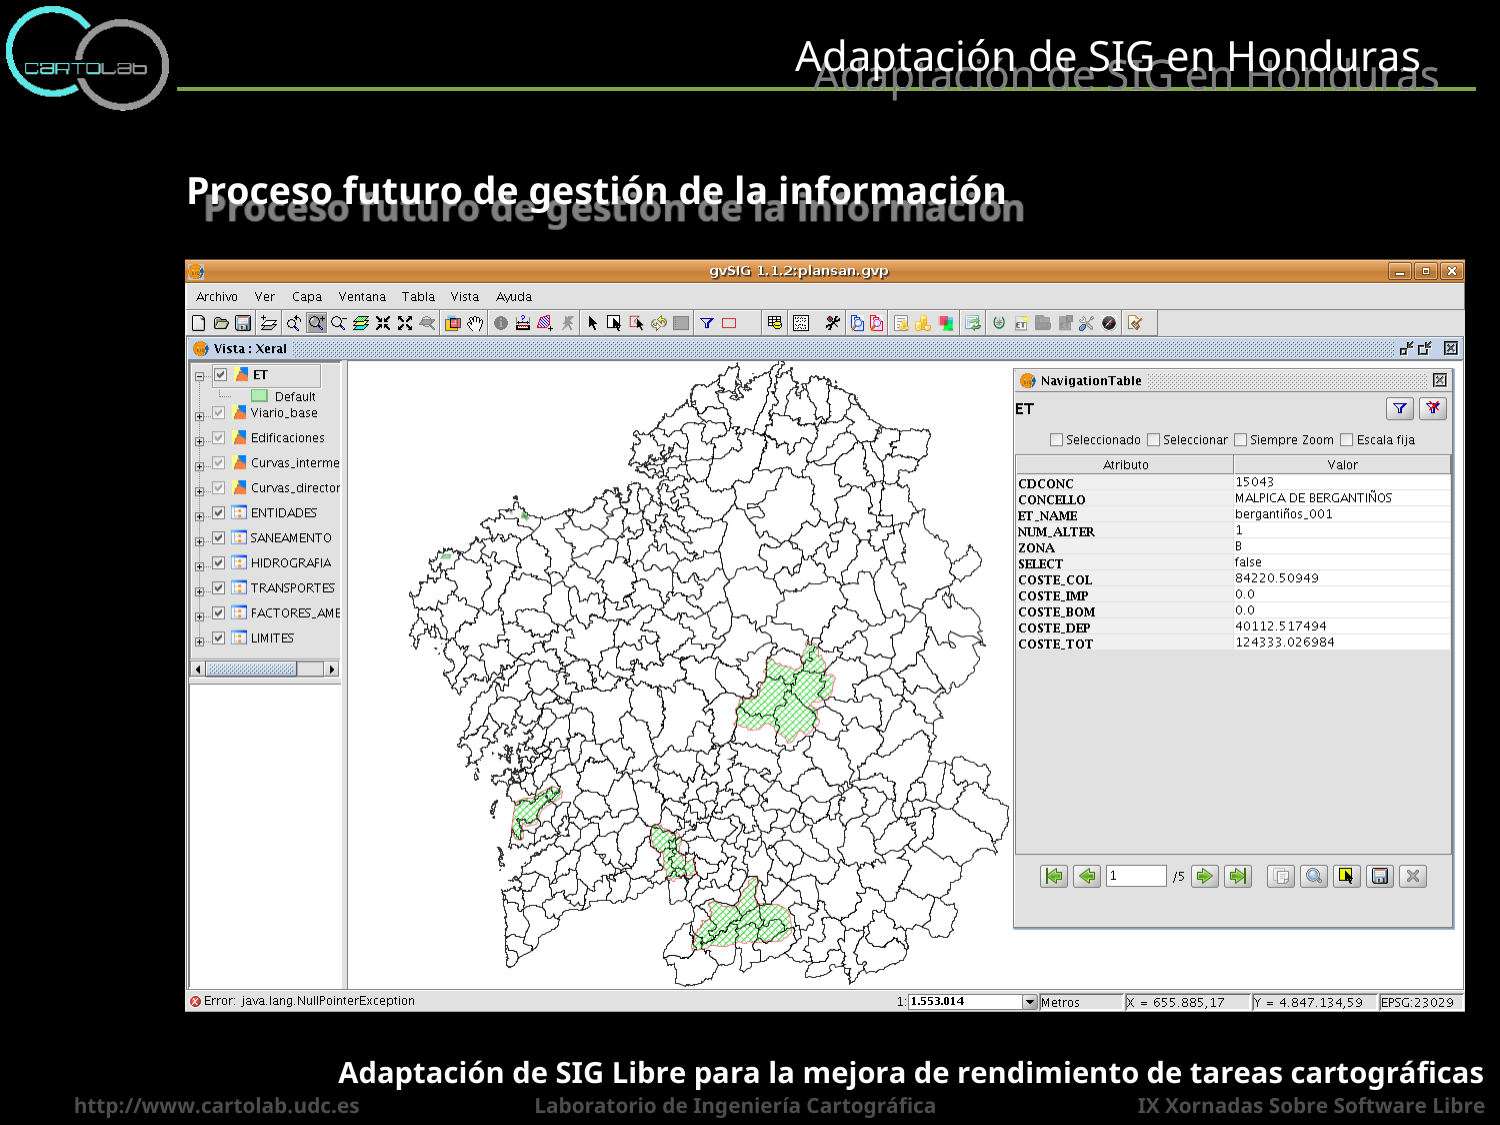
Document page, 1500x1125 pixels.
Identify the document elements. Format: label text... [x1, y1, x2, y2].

text_box Adaptación de SIG en Honduras [781, 22, 1483, 88]
text_box Proceso futuro de gestión de la información [171, 159, 1441, 916]
picture [185, 259, 1465, 1012]
